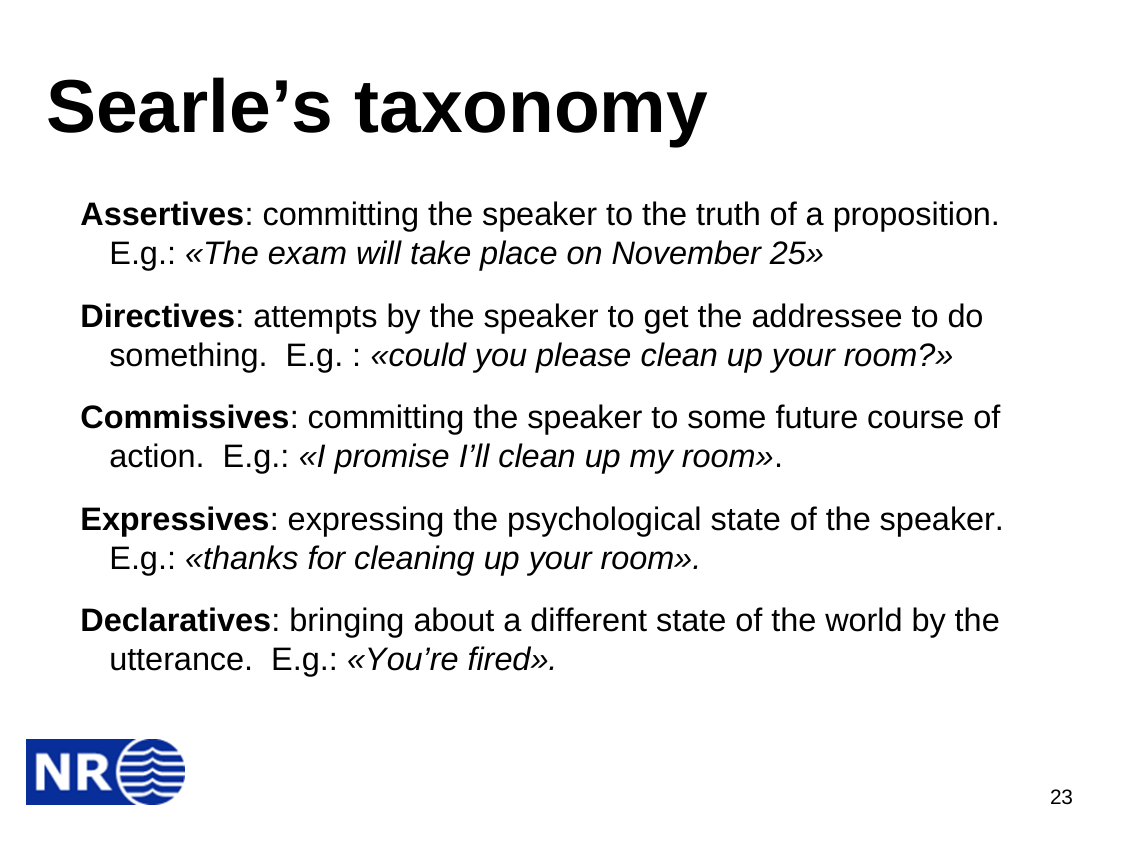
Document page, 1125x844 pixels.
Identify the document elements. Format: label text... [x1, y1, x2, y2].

text_box [1035, 776, 1095, 812]
title Searle’s taxonomy [30, 32, 1095, 157]
list Assertives: committing the speaker to the truth of a proposition. E.g.: «The exam will take place on November 25» Directives: attempts by the speaker to get the addressee to do something. E.g. : «could you please clean up your room?» Commissives: committing the speaker to some future course of action. E.g.: «I promise I’ll clean up my room». Expressives: expressing the psychological state of the speaker. E.g.: «thanks for cleaning up your room». Declaratives: bringing about a different state of the world by the utterance. E.g.: «You’re fired». [42, 185, 1094, 692]
